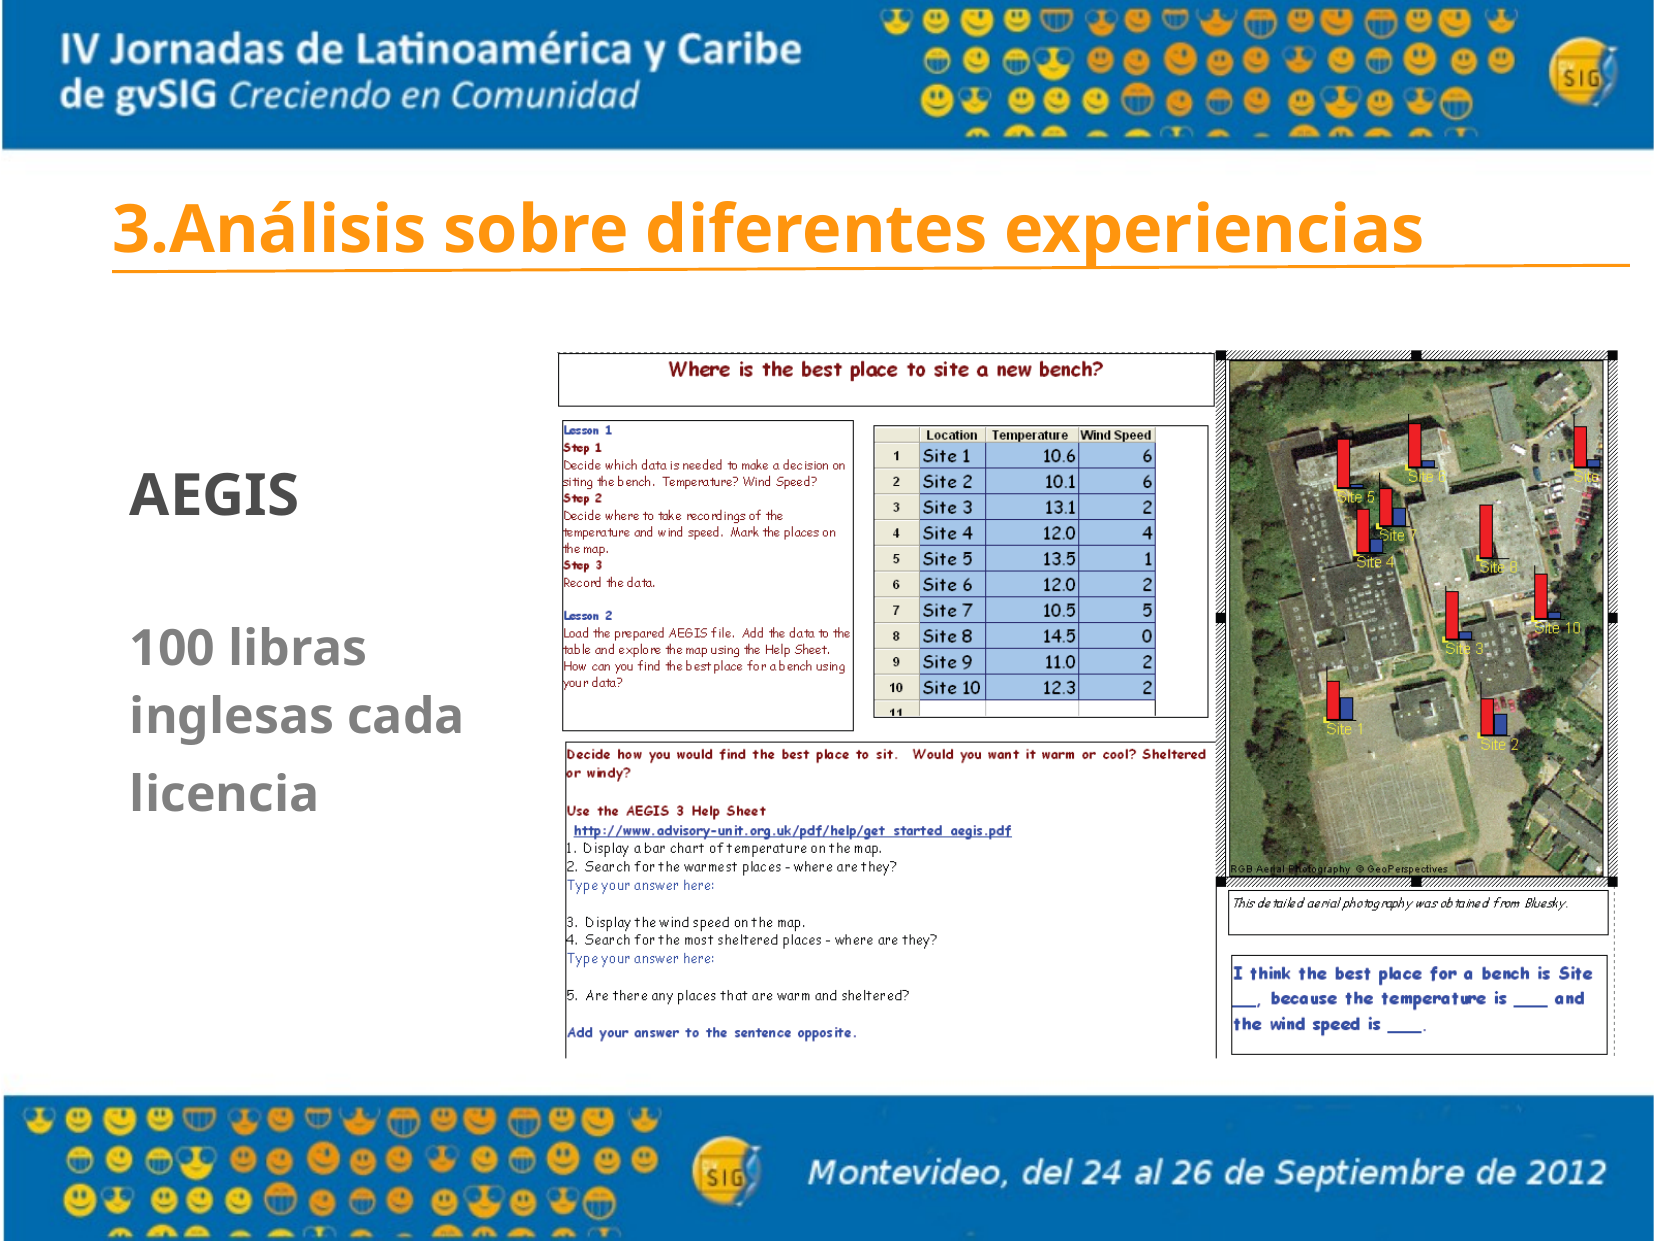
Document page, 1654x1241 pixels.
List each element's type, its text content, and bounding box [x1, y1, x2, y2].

title AEGIS 100 libras inglesas cada licencia [129, 480, 502, 801]
picture [1, 0, 1654, 1241]
title 3.Análisis sobre diferentes experiencias [112, 187, 1630, 266]
